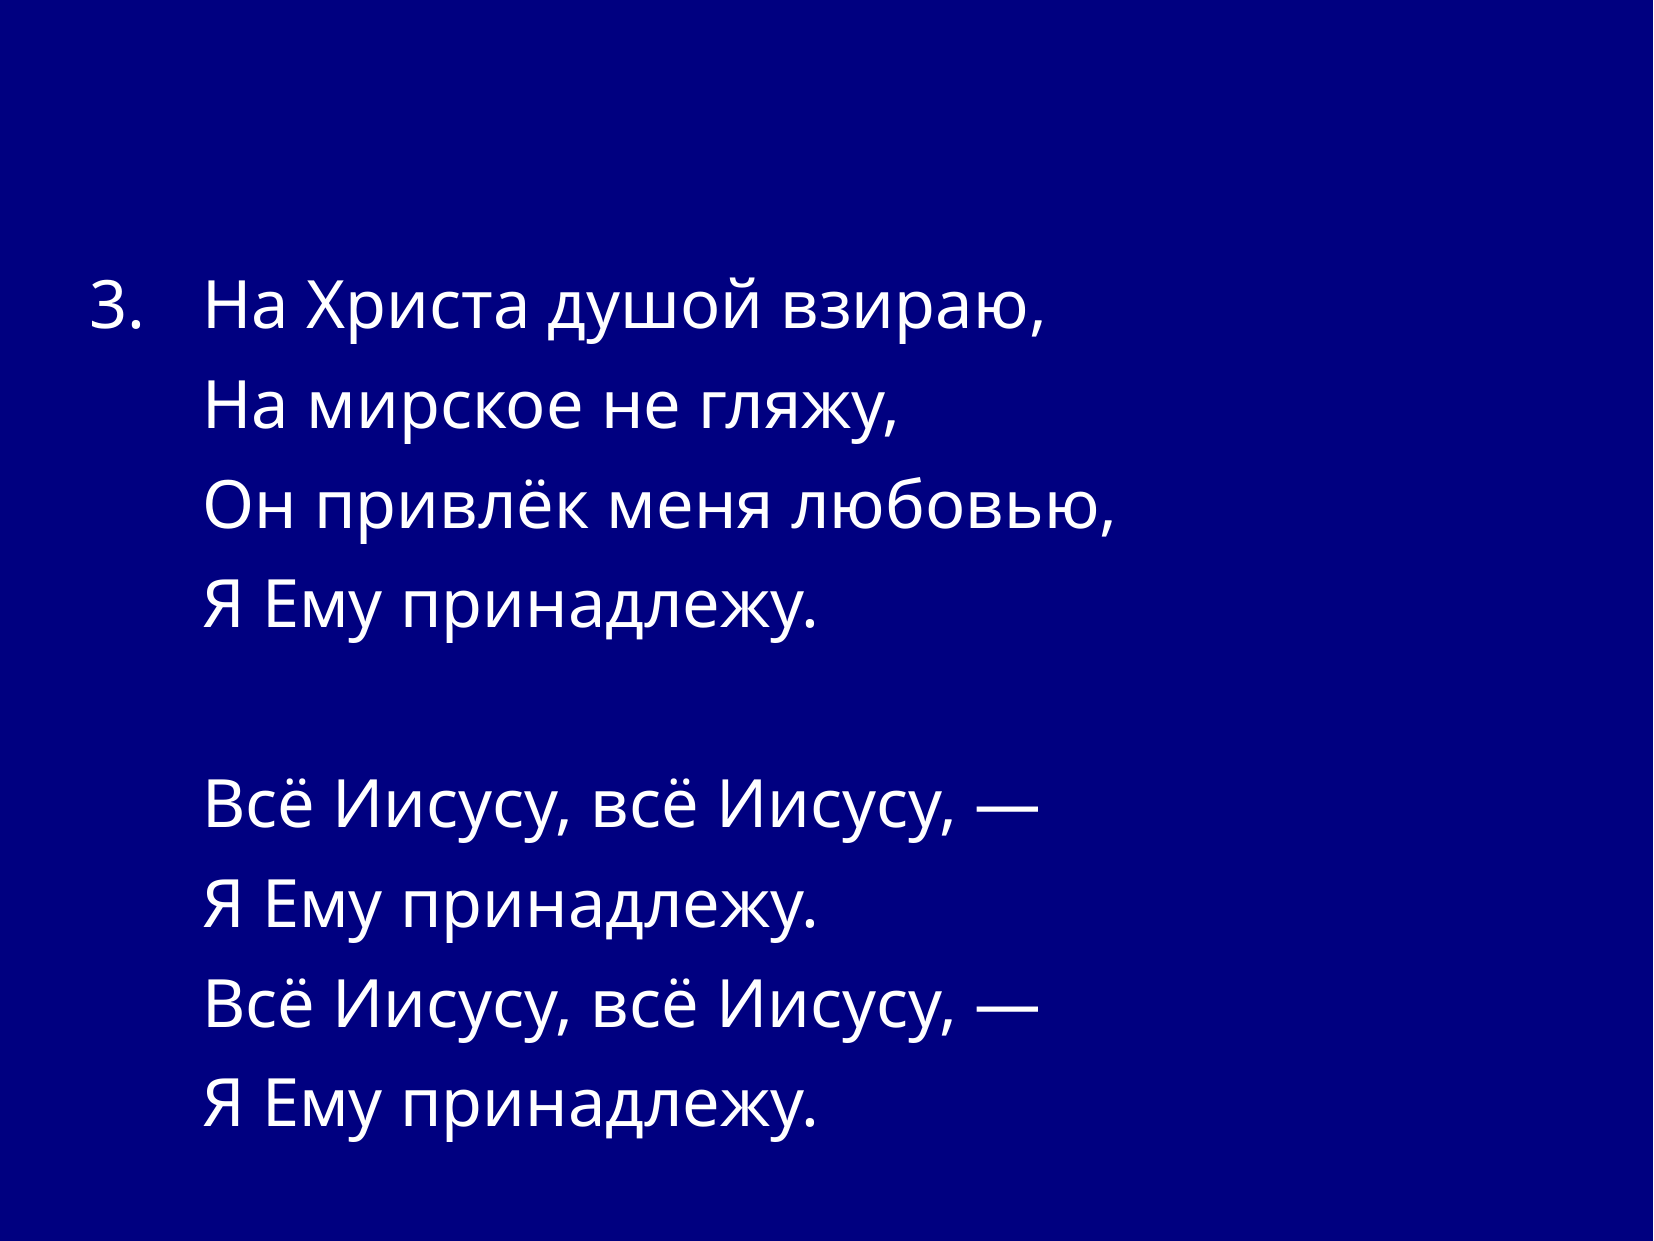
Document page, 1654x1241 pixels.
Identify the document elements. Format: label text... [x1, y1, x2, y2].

text_box 3. На Христа душой взираю, На мирское не гляжу, Он привлёк меня любовью, Я Ему принадлежу. Всё Иисусу, всё Иисусу, — Я Ему принадлежу. Всё Иисусу, всё Иисусу, — Я Ему принадлежу. [75, 150, 1576, 1163]
